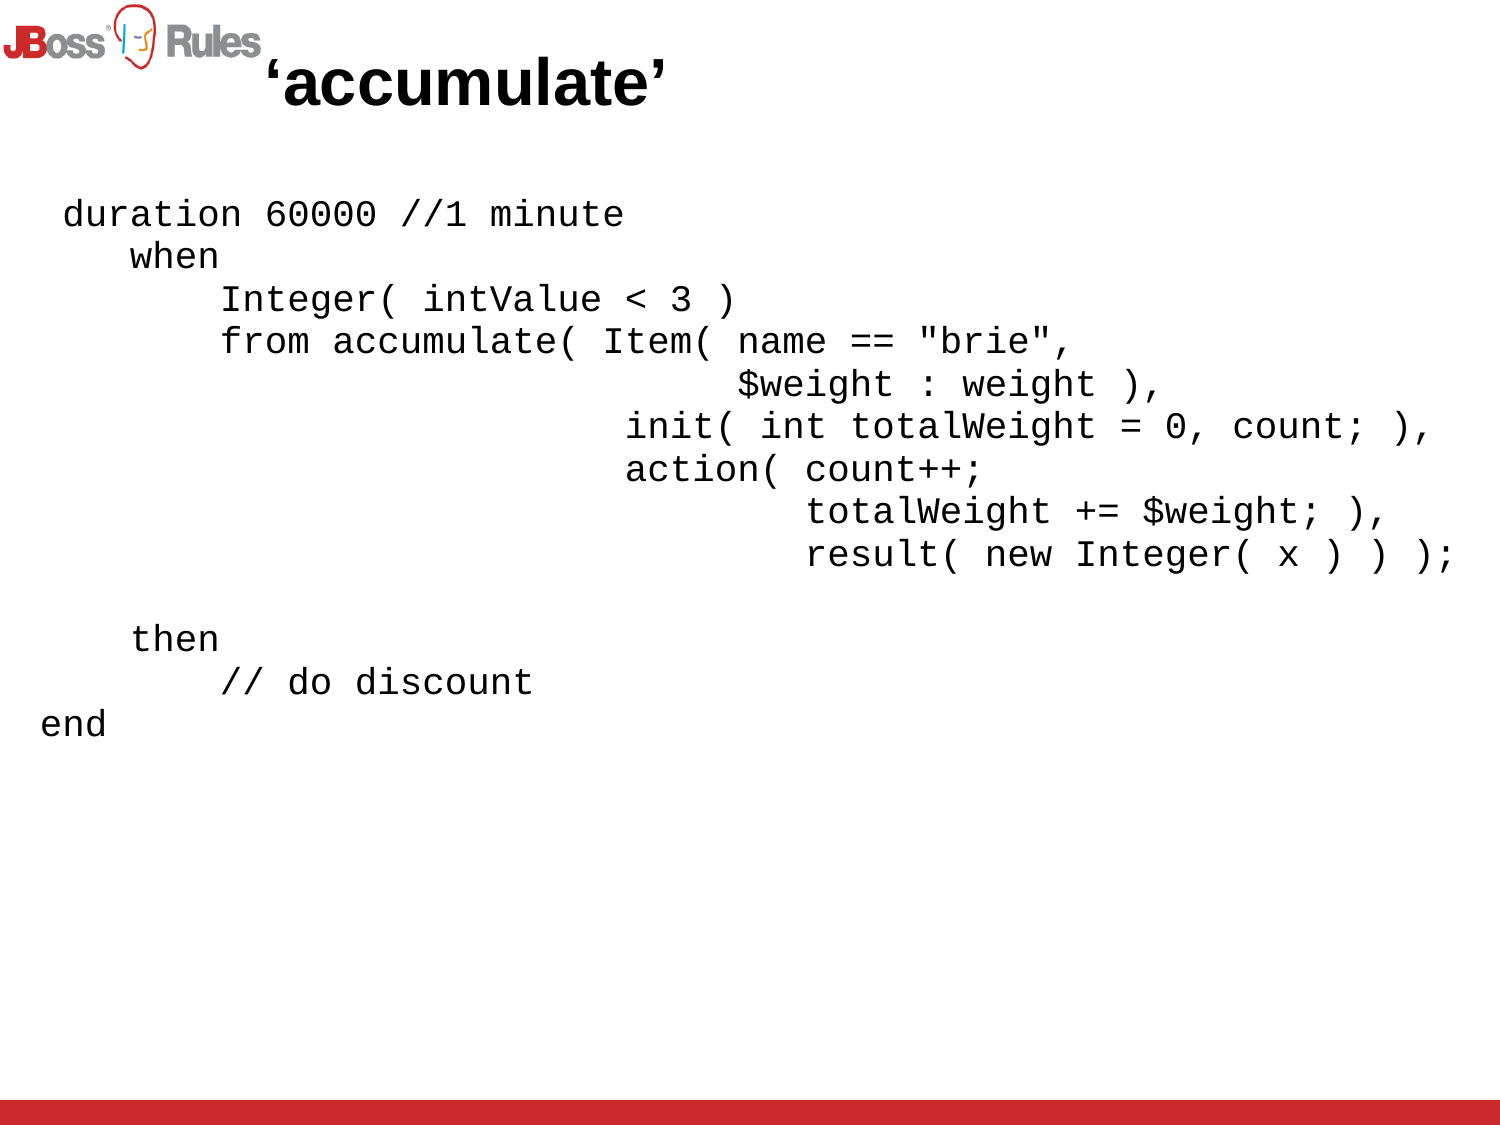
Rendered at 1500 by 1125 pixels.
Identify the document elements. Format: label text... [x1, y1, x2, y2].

picture [0, 0, 266, 73]
text_box duration 60000 //1 minute when Integer( intValue < 3 ) from accumulate( Item( name == "brie", $weight : weight ), init( int totalWeight = 0, count; ), action( count++; totalWeight += $weight; ), result( new Integer( x ) ) ); then // do discount end [24, 187, 1476, 756]
title ‘accumulate’ [249, 37, 1450, 150]
